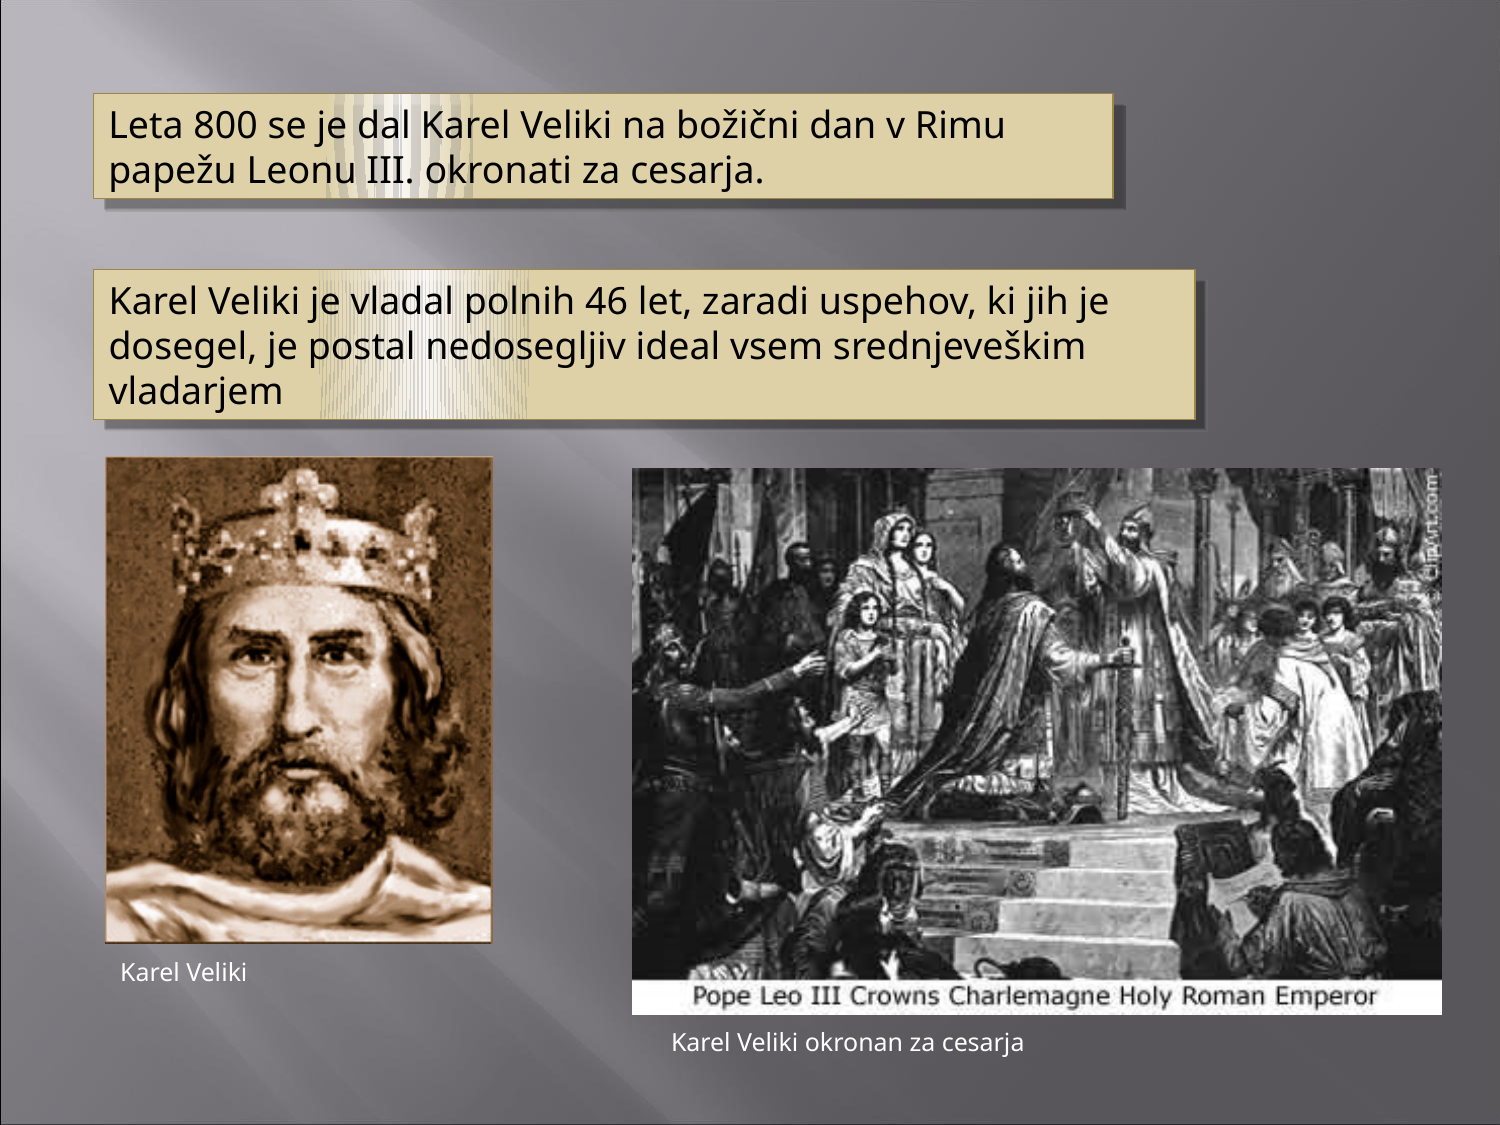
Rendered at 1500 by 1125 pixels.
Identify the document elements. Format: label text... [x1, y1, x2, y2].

text_box Karel Veliki je vladal polnih 46 let, zaradi uspehov, ki jih je dosegel, je postal nedosegljiv ideal vsem srednjeveškim vladarjem [93, 269, 1196, 420]
text_box Leta 800 se je dal Karel Veliki na božični dan v Rimu papežu Leonu III. okronati za cesarja. [93, 93, 1114, 199]
picture [0, 0, 1500, 1125]
text_box Karel Veliki [105, 949, 364, 994]
text_box Karel Veliki okronan za cesarja [656, 1019, 1102, 1065]
